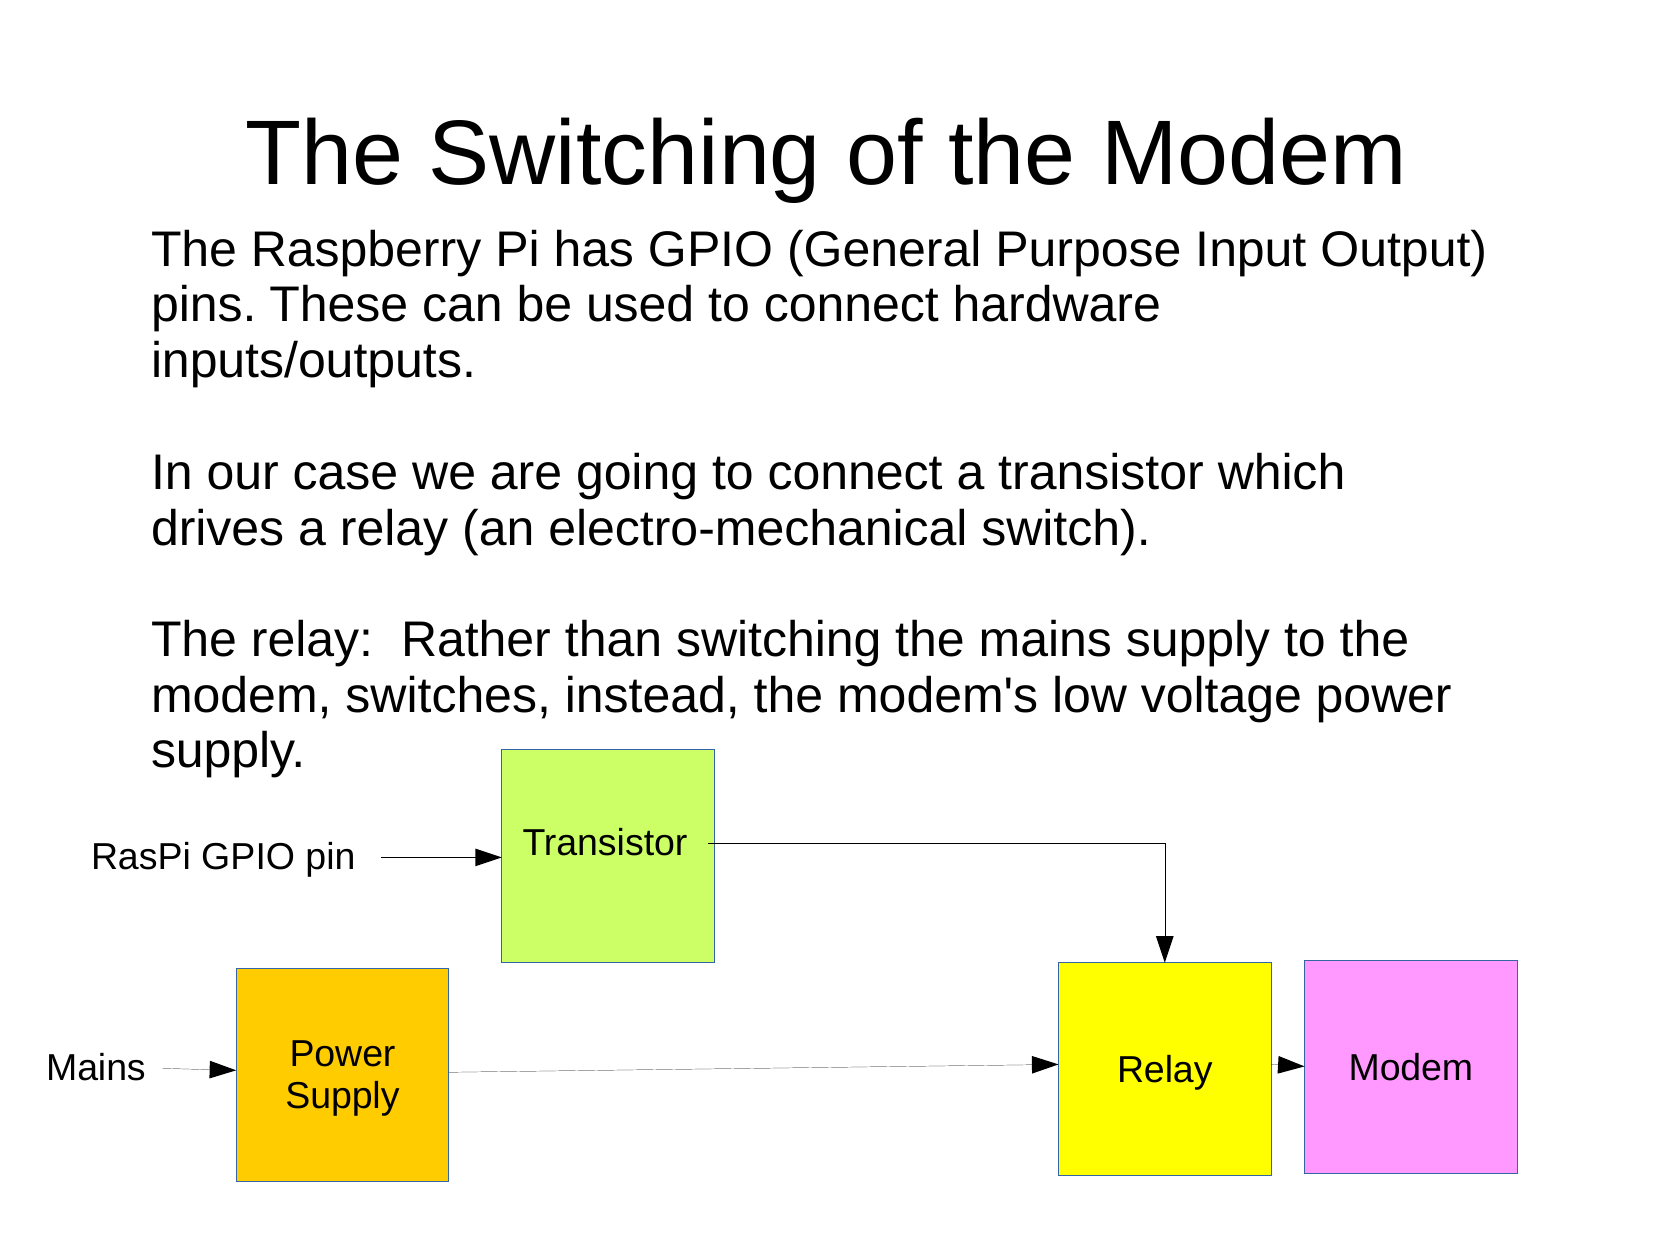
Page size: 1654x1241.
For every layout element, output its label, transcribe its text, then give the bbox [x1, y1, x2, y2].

text_box Transistor [507, 814, 709, 872]
title The Switching of the Modem [82, 49, 1571, 257]
text_box Relay [1058, 962, 1272, 1176]
text_box Power Supply [236, 968, 449, 1182]
text_box Mains [31, 1039, 192, 1096]
text_box RasPi GPIO pin [76, 828, 405, 885]
text_box The Raspberry Pi has GPIO (General Purpose Input Output) pins. These can be used to connect hardware inputs/outputs. In our case we are going to connect a transistor which drives a relay (an electro-mechanical switch). The relay: Rather than switching the mains supply to the modem, switches, instead, the modem's low voltage power supply. [136, 213, 1507, 792]
text_box [501, 749, 715, 963]
text_box Modem [1304, 960, 1518, 1174]
